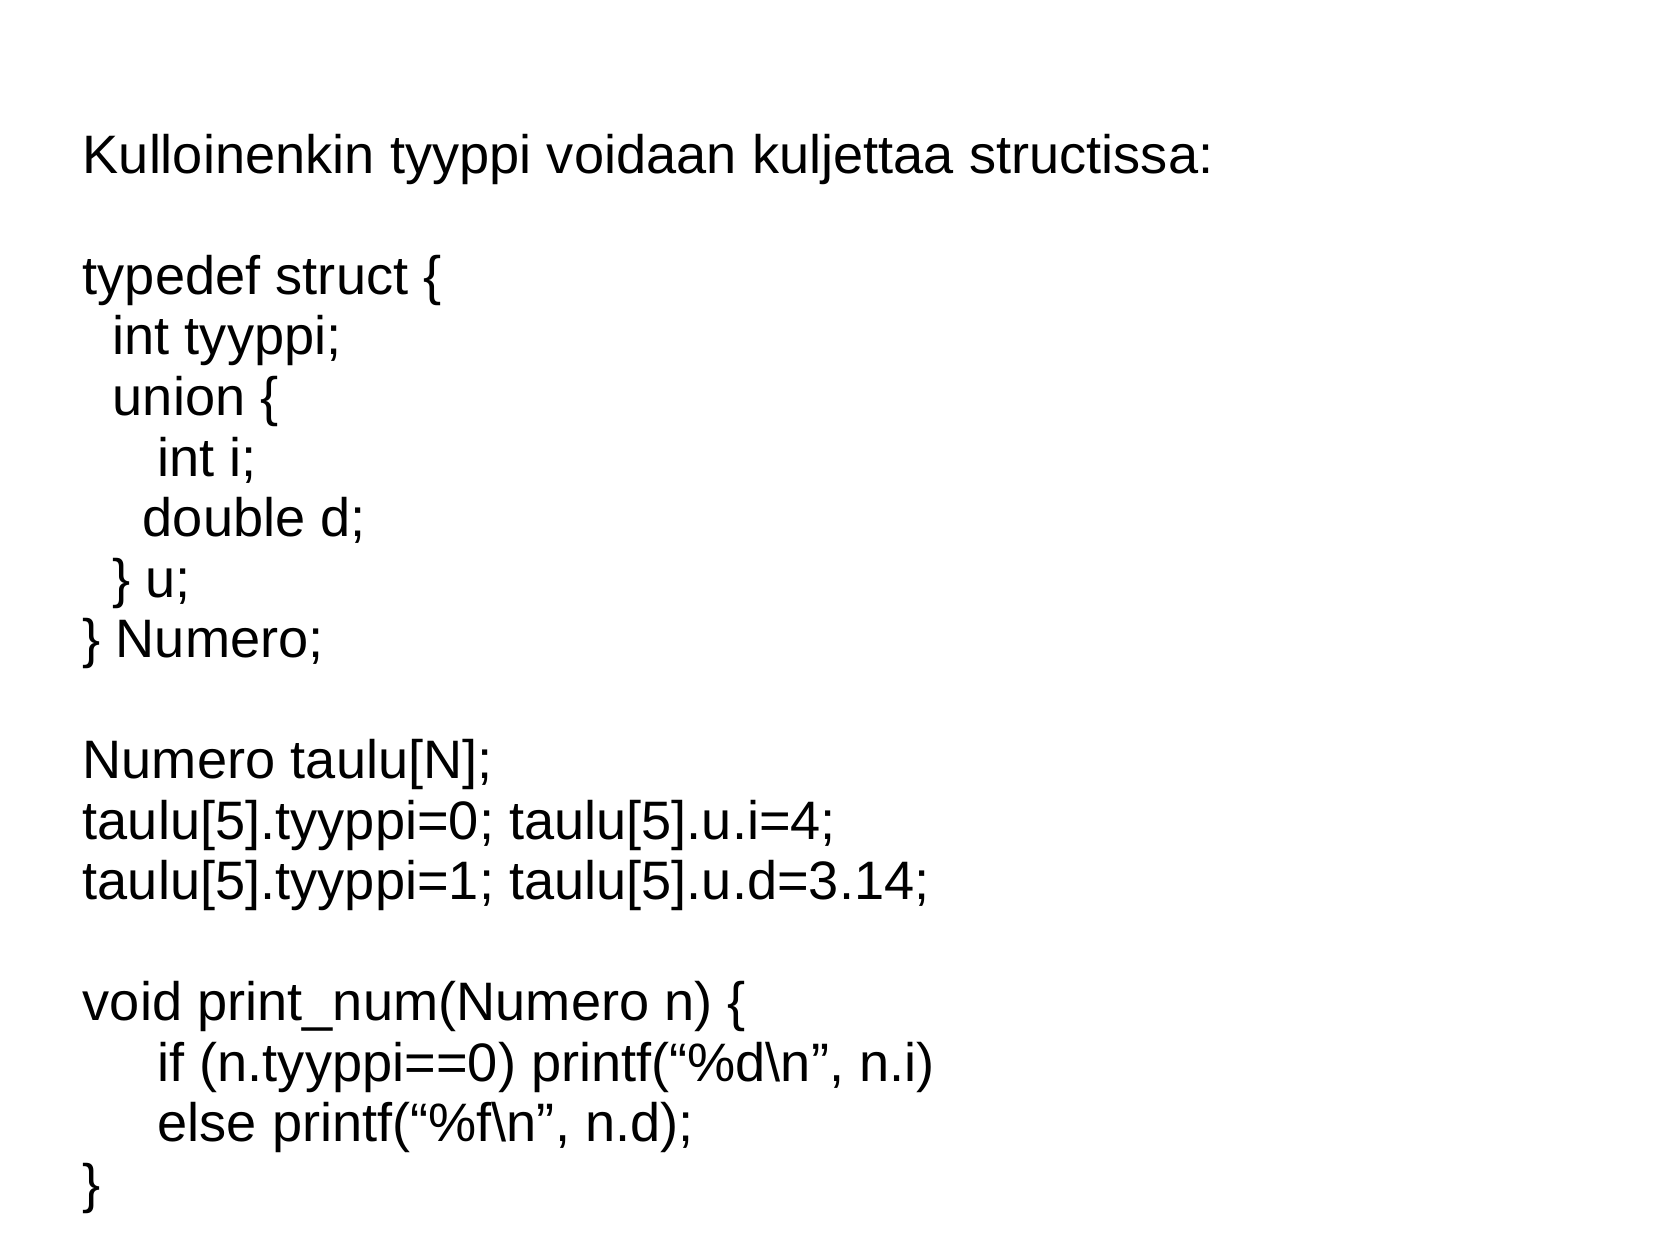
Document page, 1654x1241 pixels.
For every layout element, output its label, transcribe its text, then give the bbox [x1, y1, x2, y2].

text_box Kulloinenkin tyyppi voidaan kuljettaa structissa: typedef struct { int tyyppi; union { int i; double d; } u; } Numero; Numero taulu[N]; taulu[5].tyyppi=0; taulu[5].u.i=4; taulu[5].tyyppi=1; taulu[5].u.d=3.14; void print_num(Numero n) { if (n.tyyppi==0) printf(“%d\n”, n.i) else printf(“%f\n”, n.d); } [82, 124, 1571, 1241]
